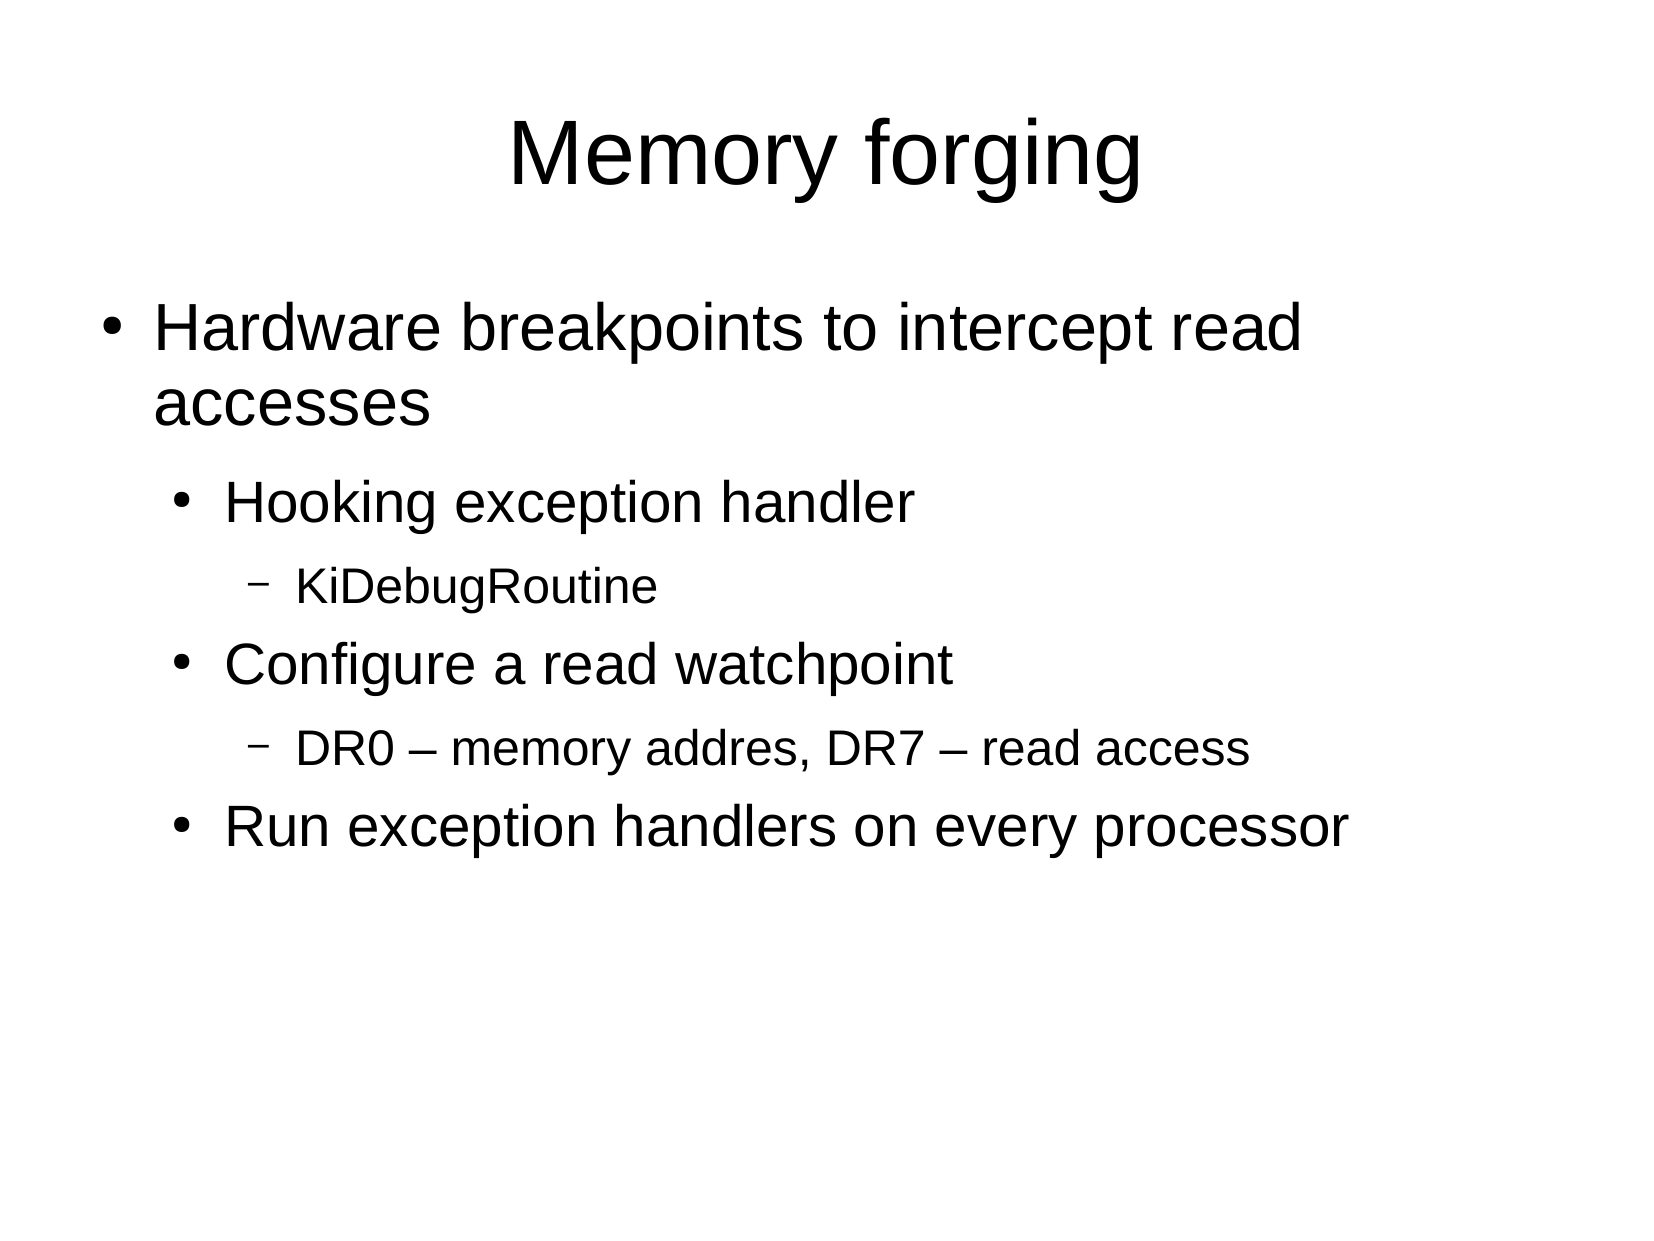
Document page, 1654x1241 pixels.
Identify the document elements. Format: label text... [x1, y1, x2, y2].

title Memory forging [82, 49, 1571, 257]
list Hardware breakpoints to intercept read accesses Hooking exception handler KiDebugRoutine Configure a read watchpoint DR0 – memory addres, DR7 – read access Run exception handlers on every processor [82, 290, 1571, 1109]
